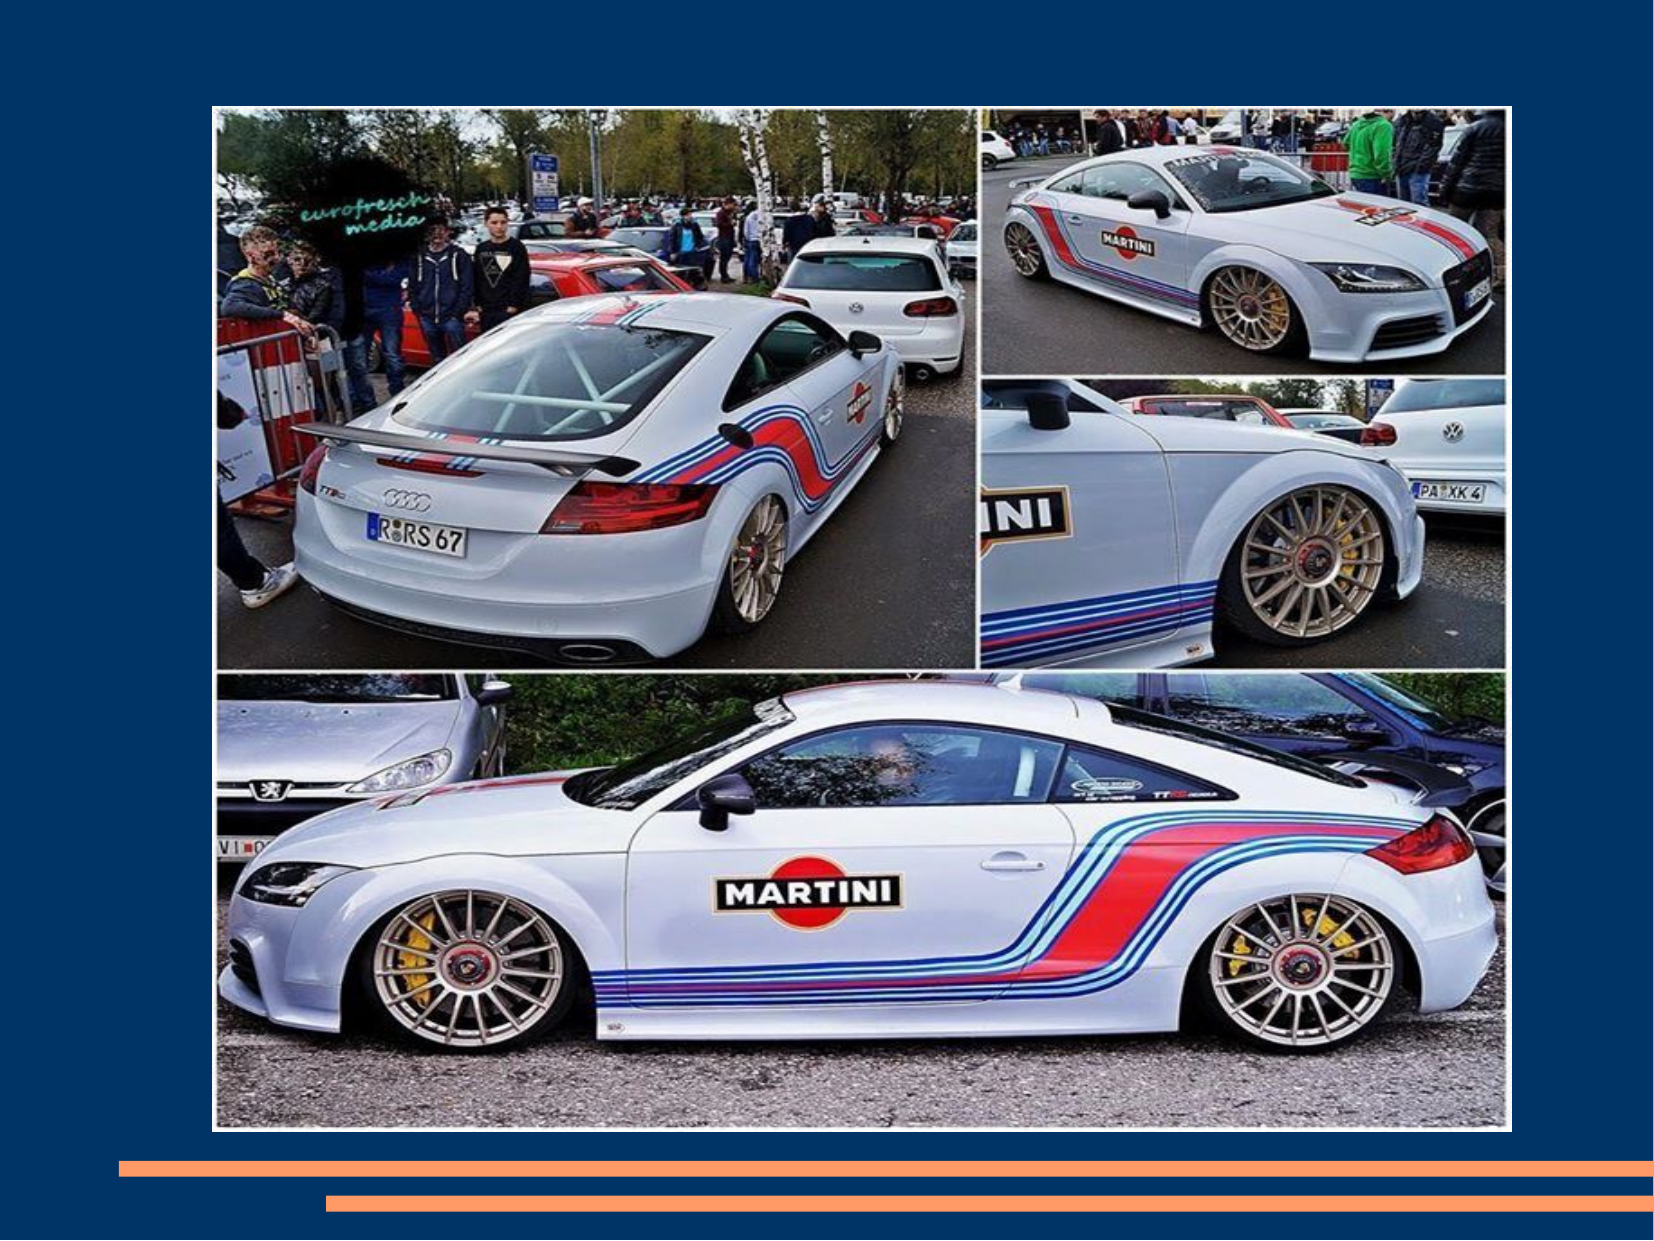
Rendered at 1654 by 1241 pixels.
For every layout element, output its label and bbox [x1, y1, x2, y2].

picture [212, 106, 1512, 1132]
